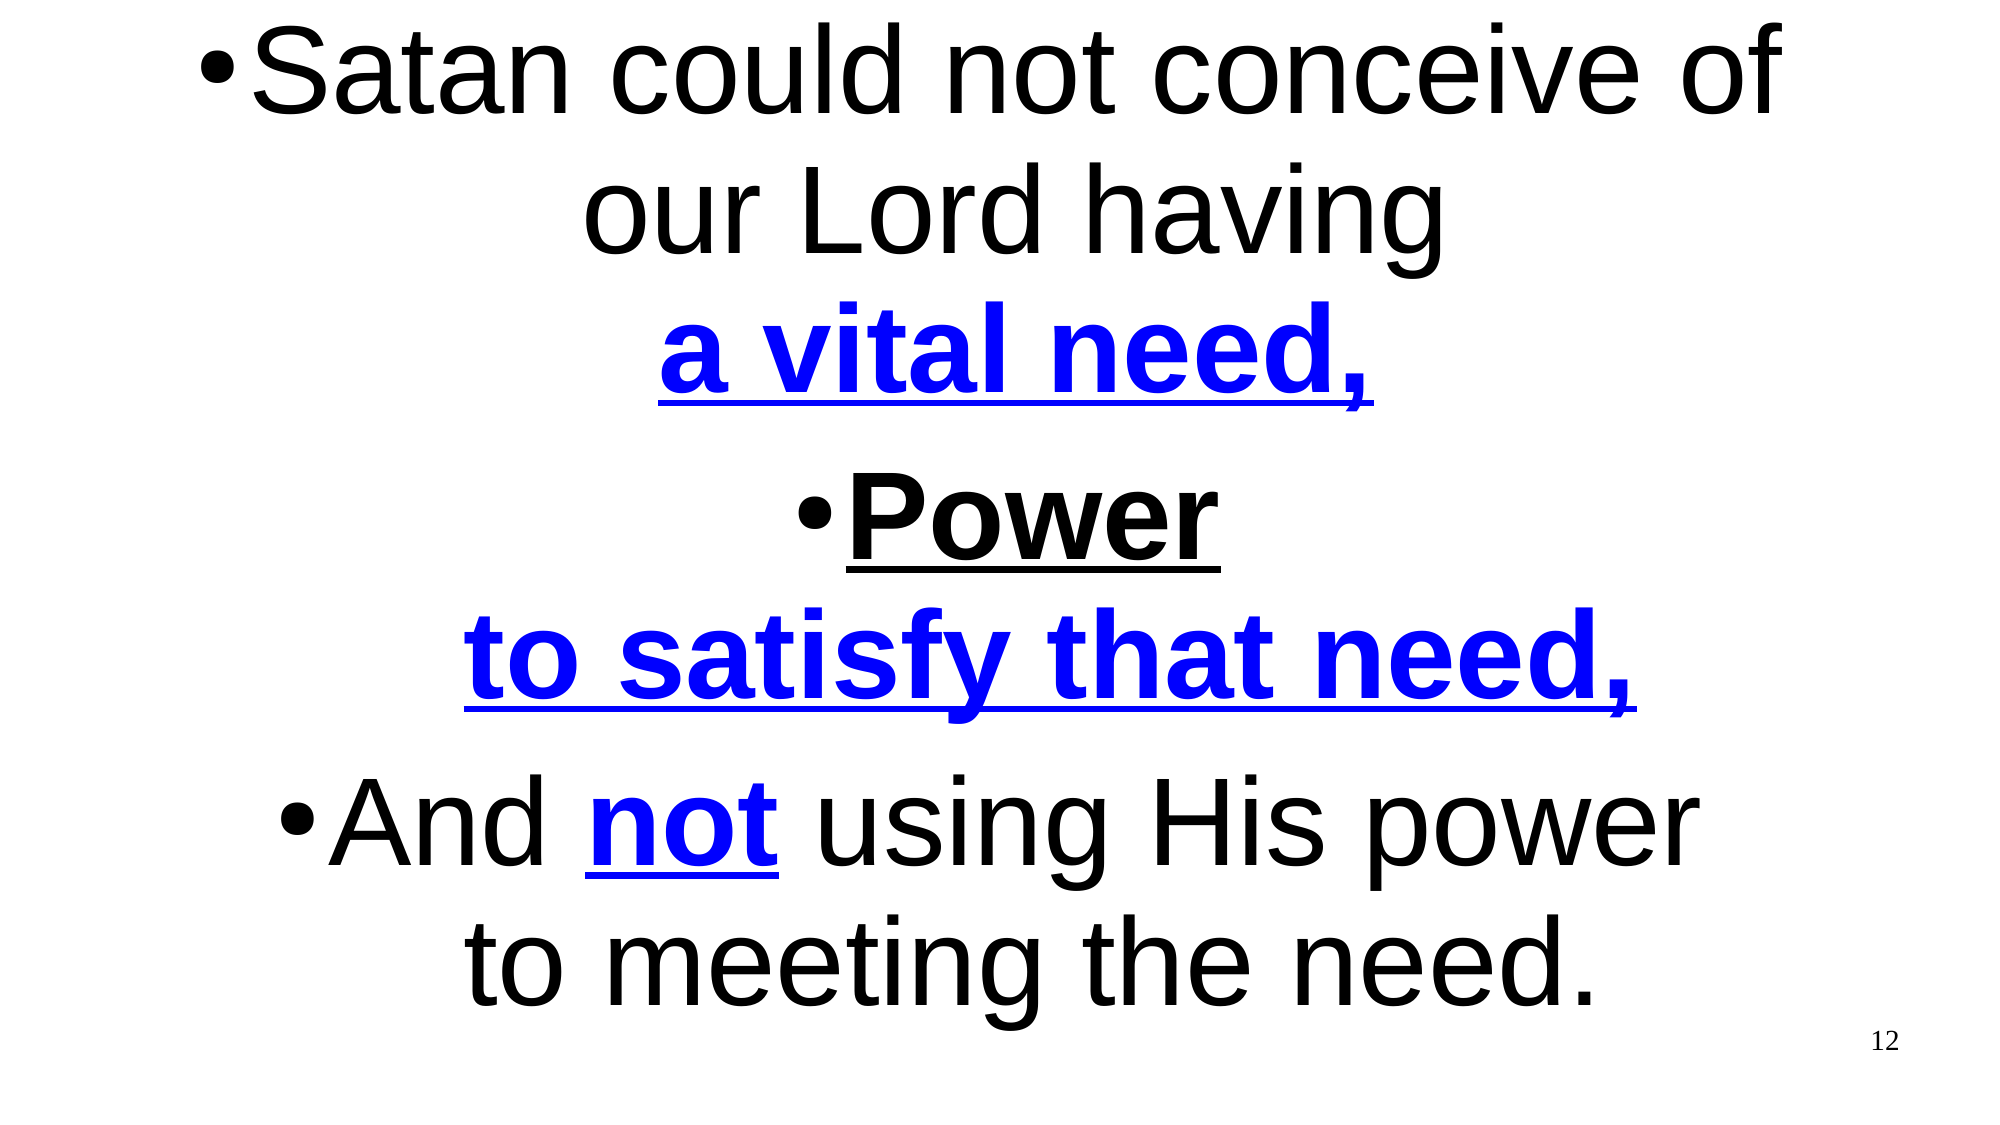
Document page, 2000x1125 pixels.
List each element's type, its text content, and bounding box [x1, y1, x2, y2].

list Satan could not conceive of our Lord having a vital need, Power to satisfy that need, And not using His power to meeting the need. [0, 0, 1996, 1123]
